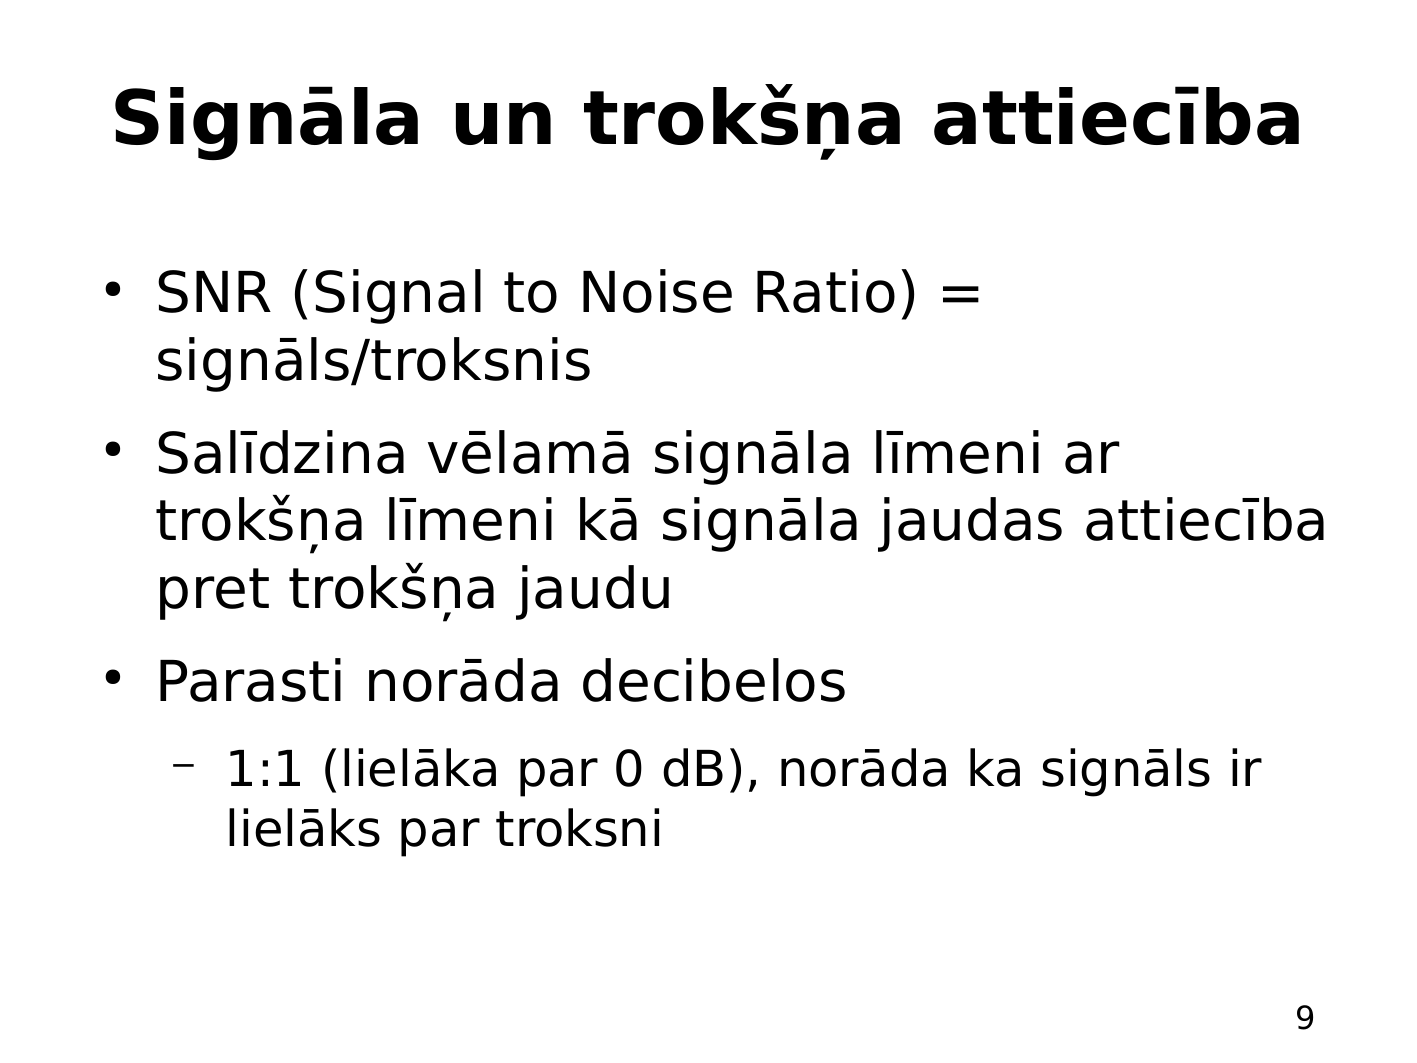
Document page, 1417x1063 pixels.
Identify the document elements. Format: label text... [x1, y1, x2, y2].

title Signāla un trokšņa attiecība [70, 42, 1346, 168]
list SNR (Signal to Noise Ratio) = signāls/troksnis Salīdzina vēlamā signāla līmeni ar trokšņa līmeni kā signāla jaudas attiecība pret trokšņa jaudu Parasti norāda decibelos 1:1 (lielāka par 0 dB), norāda ka signāls ir lielāks par troksni [70, 248, 1346, 865]
